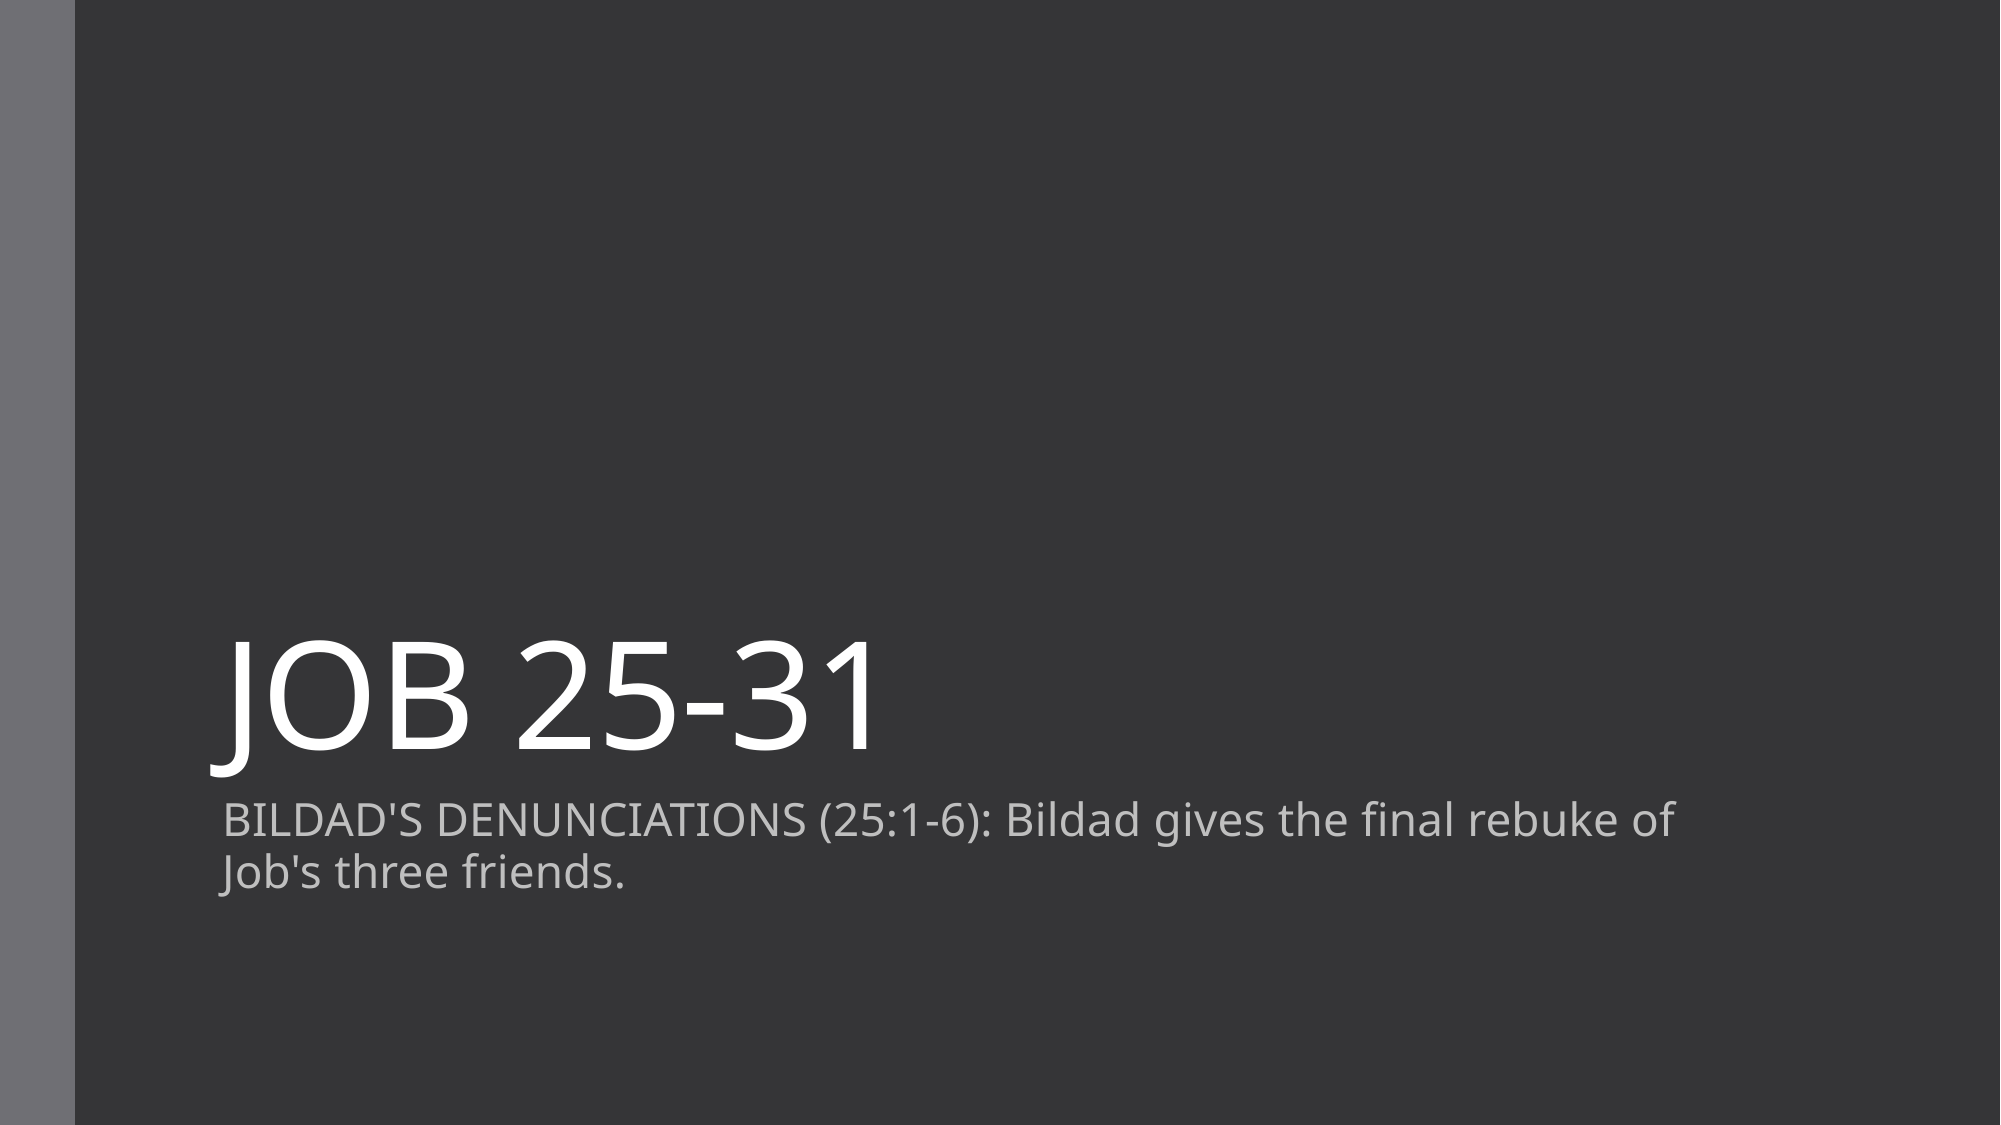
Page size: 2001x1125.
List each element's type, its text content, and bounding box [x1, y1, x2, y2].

title JOB 25-31 [206, 124, 1752, 787]
subtitle BILDAD'S DENUNCIATIONS (25:1-6): Bildad gives the final rebuke of Job's three friends. [206, 787, 1752, 1066]
